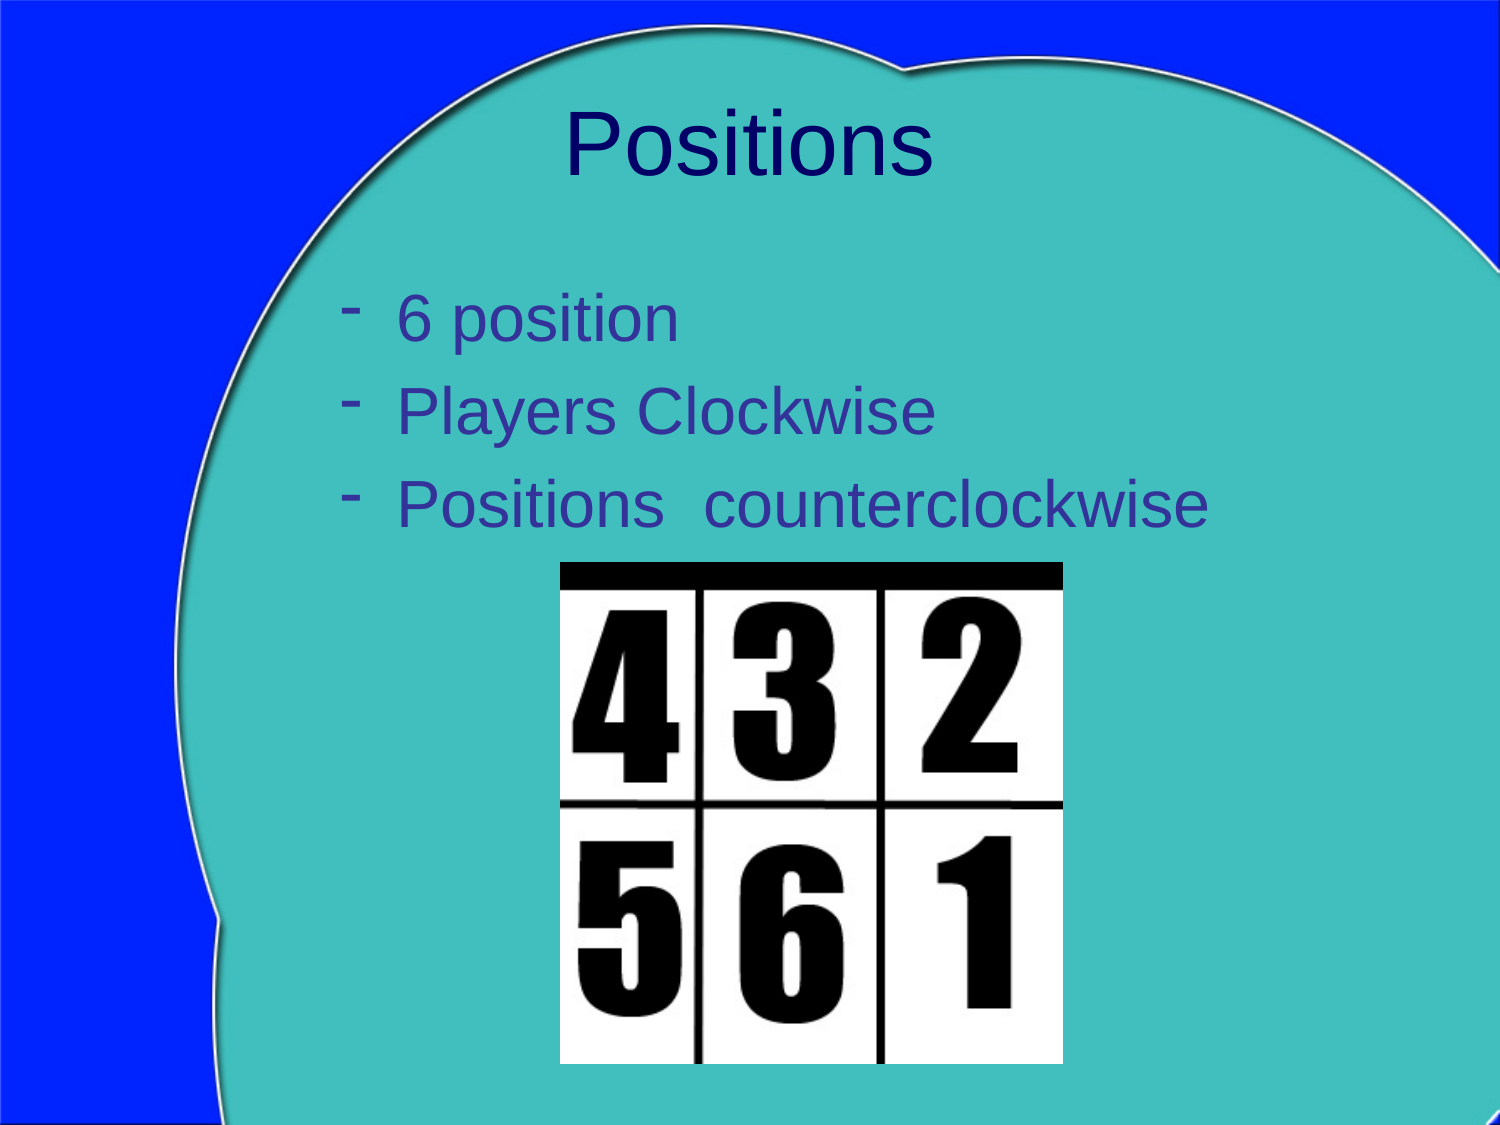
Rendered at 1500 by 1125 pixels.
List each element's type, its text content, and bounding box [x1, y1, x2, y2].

picture [0, 0, 1500, 1125]
list 6 position Players Clockwise Positions counterclockwise [324, 267, 1425, 1035]
title Positions [75, 45, 1425, 233]
